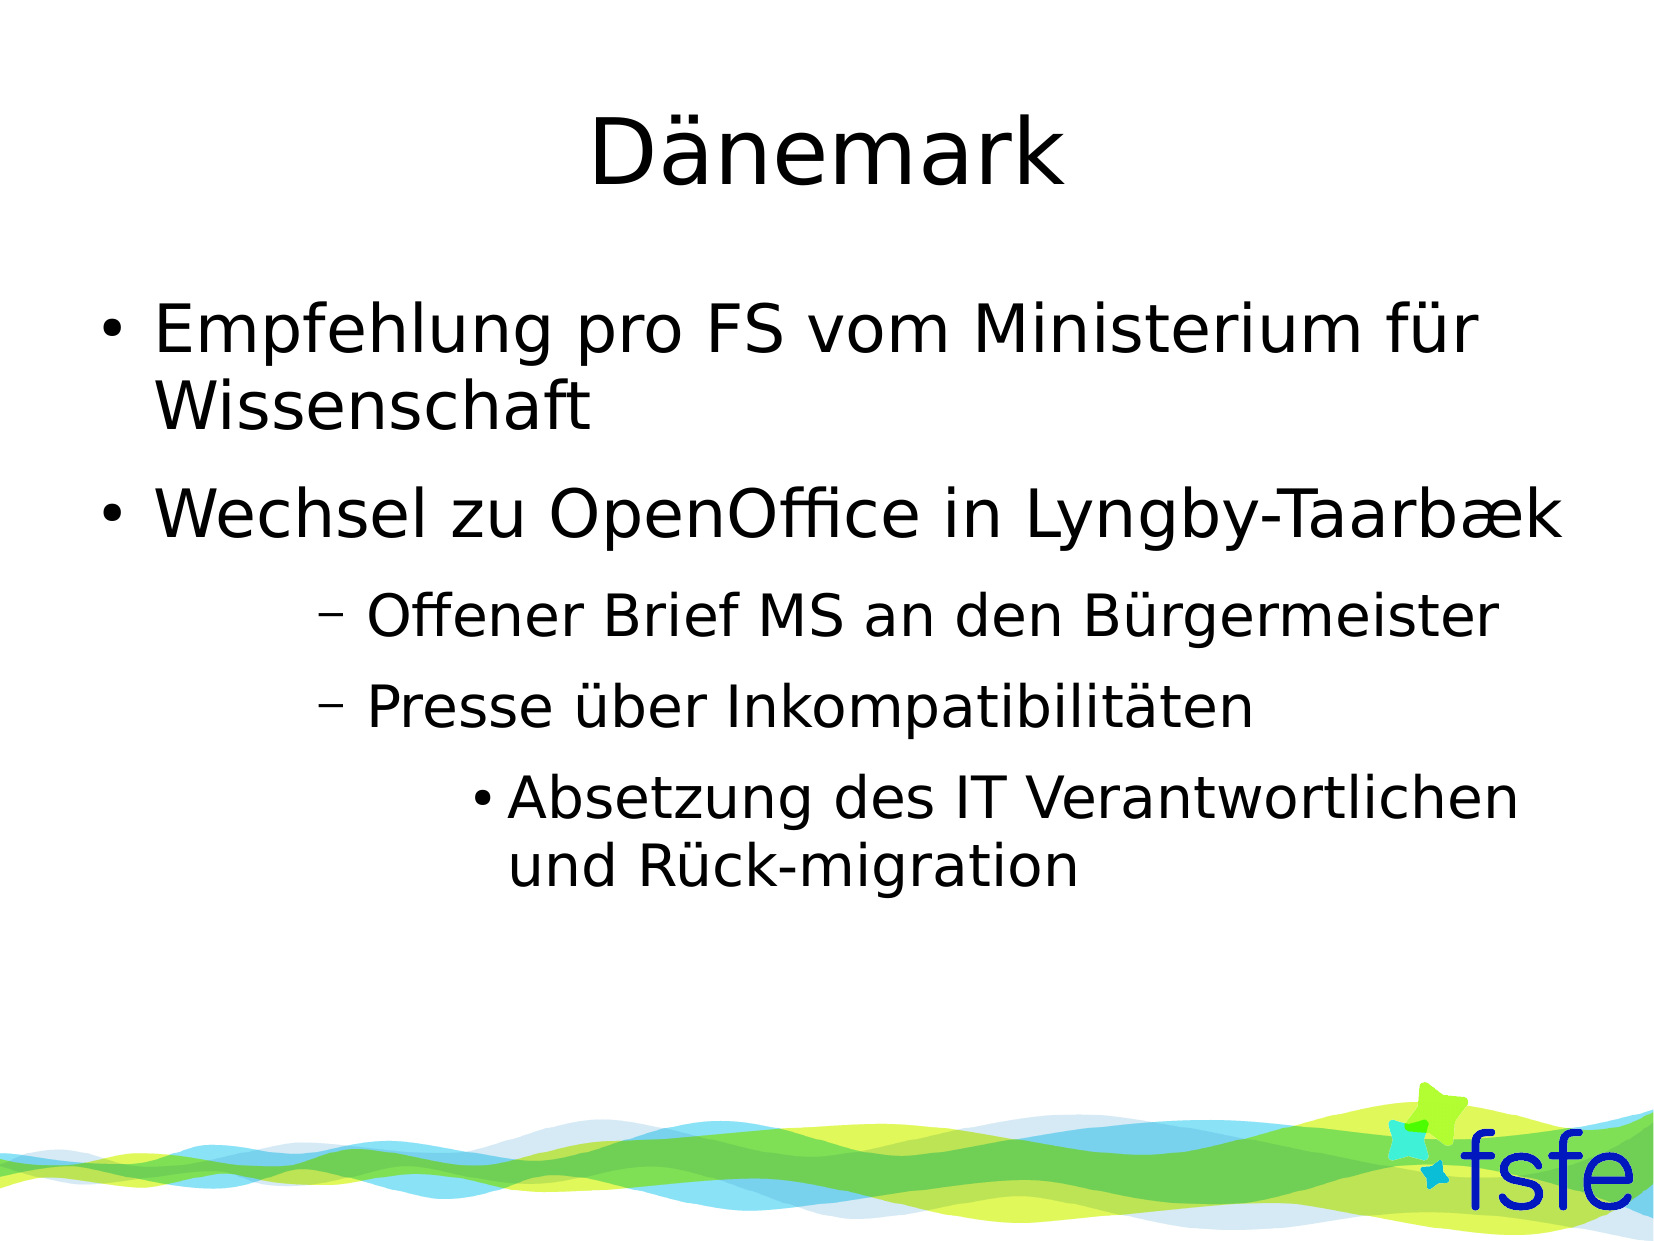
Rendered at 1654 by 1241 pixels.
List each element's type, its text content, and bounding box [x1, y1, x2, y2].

list Empfehlung pro FS vom Ministerium für Wissenschaft Wechsel zu OpenOffice in Lyngby-Taarbæk Offener Brief MS an den Bürgermeister Presse über Inkompatibilitäten Absetzung des IT Verantwortlichen und Rück-migration [82, 290, 1571, 1010]
title Dänemark [82, 49, 1571, 257]
picture [0, 1081, 1654, 1241]
